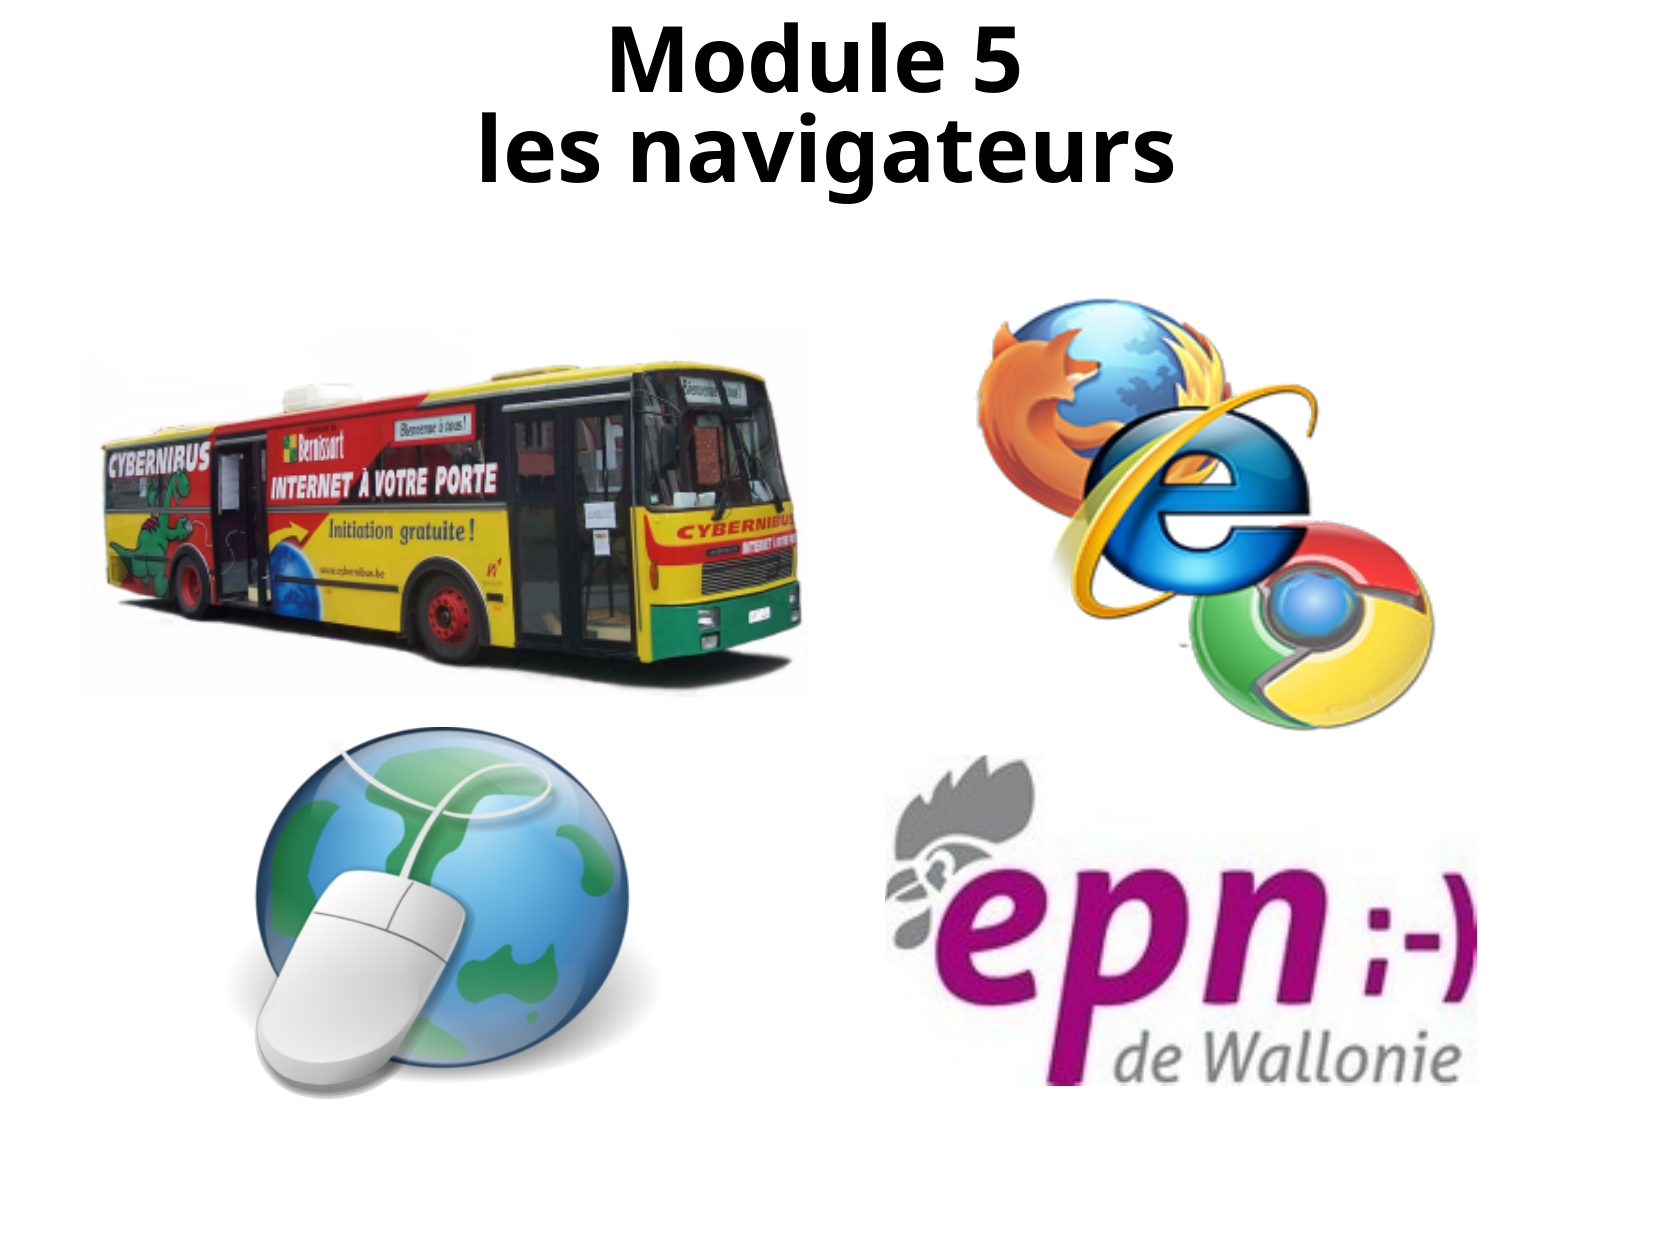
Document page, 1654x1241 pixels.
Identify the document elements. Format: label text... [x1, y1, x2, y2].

picture [944, 271, 1467, 739]
picture [82, 326, 809, 697]
picture [885, 755, 1477, 1086]
picture [224, 727, 663, 1099]
text_box Module 5 les navigateurs [82, 82, 1571, 275]
